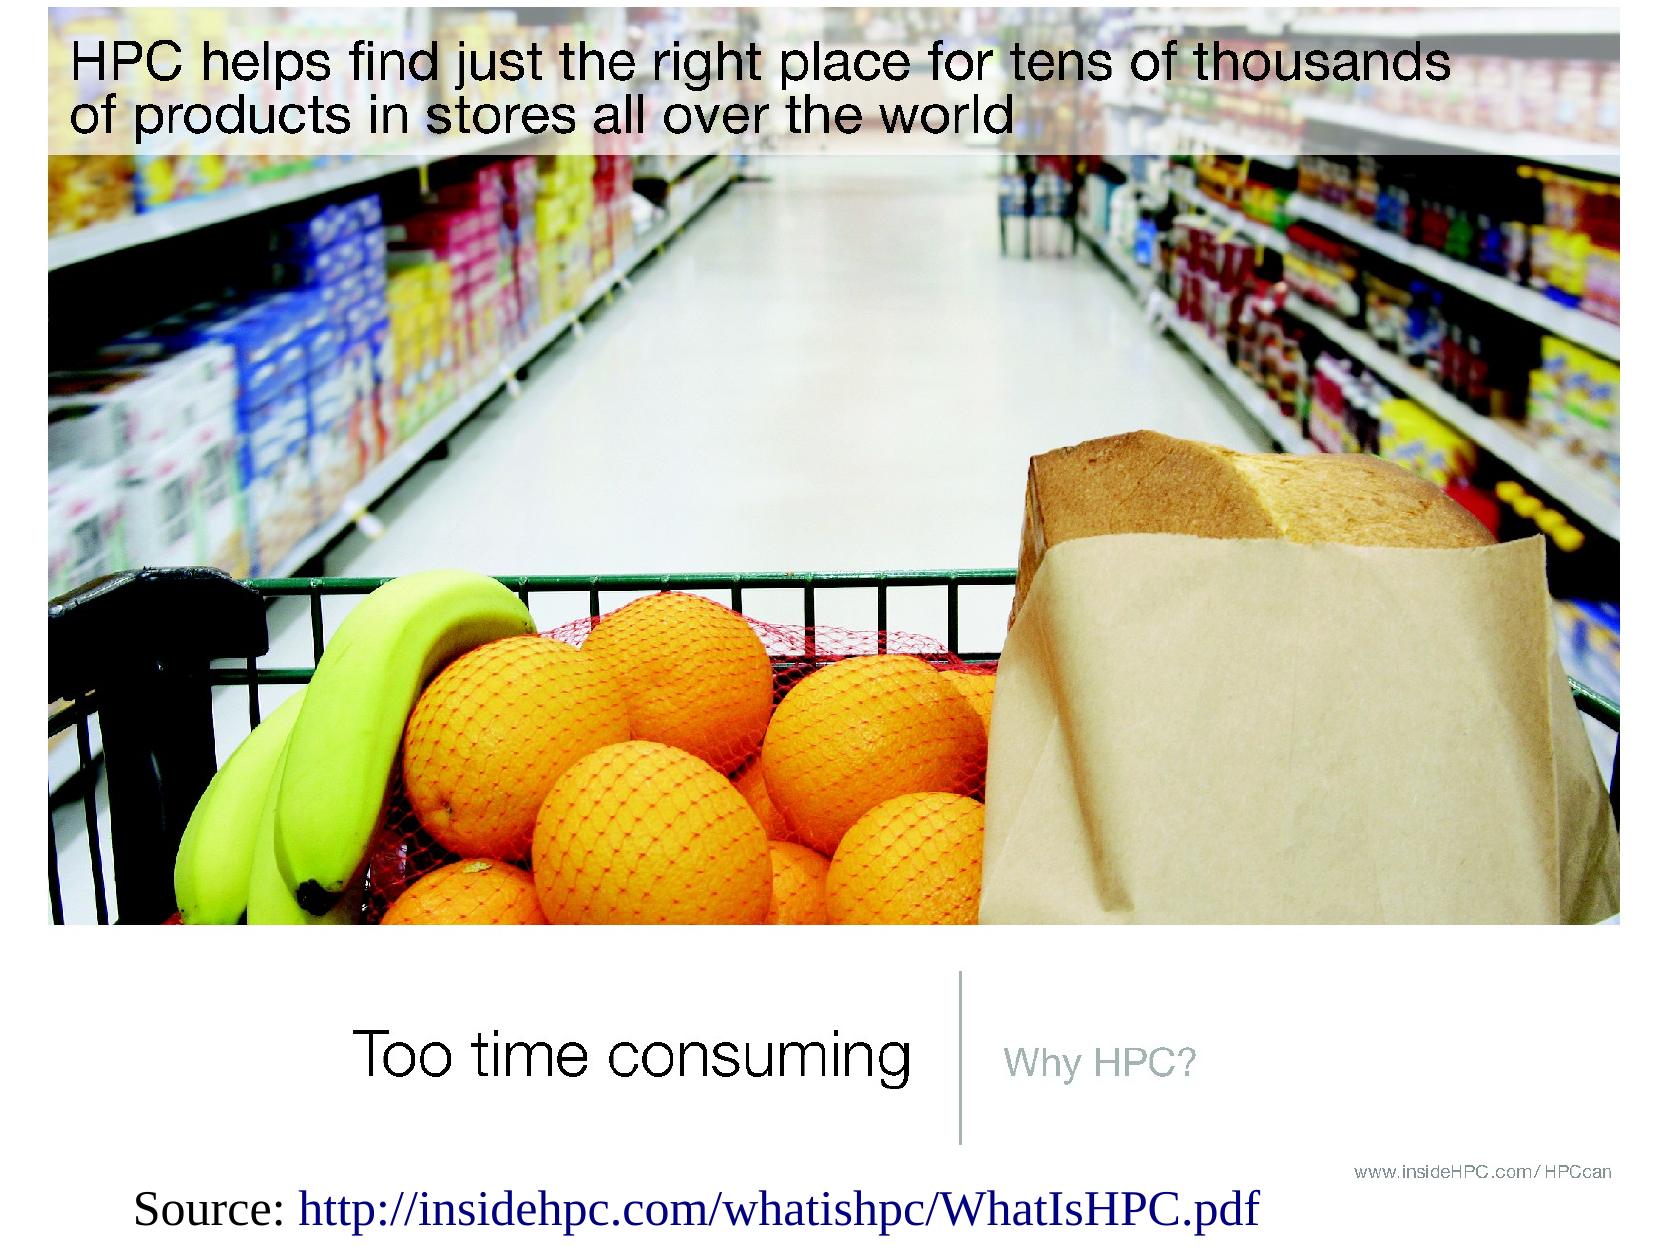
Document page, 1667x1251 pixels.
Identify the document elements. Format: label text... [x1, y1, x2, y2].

picture [0, 7, 1667, 1187]
text_box Source: http://insidehpc.com/whatishpc/WhatIsHPC.pdf [118, 1187, 1595, 1244]
